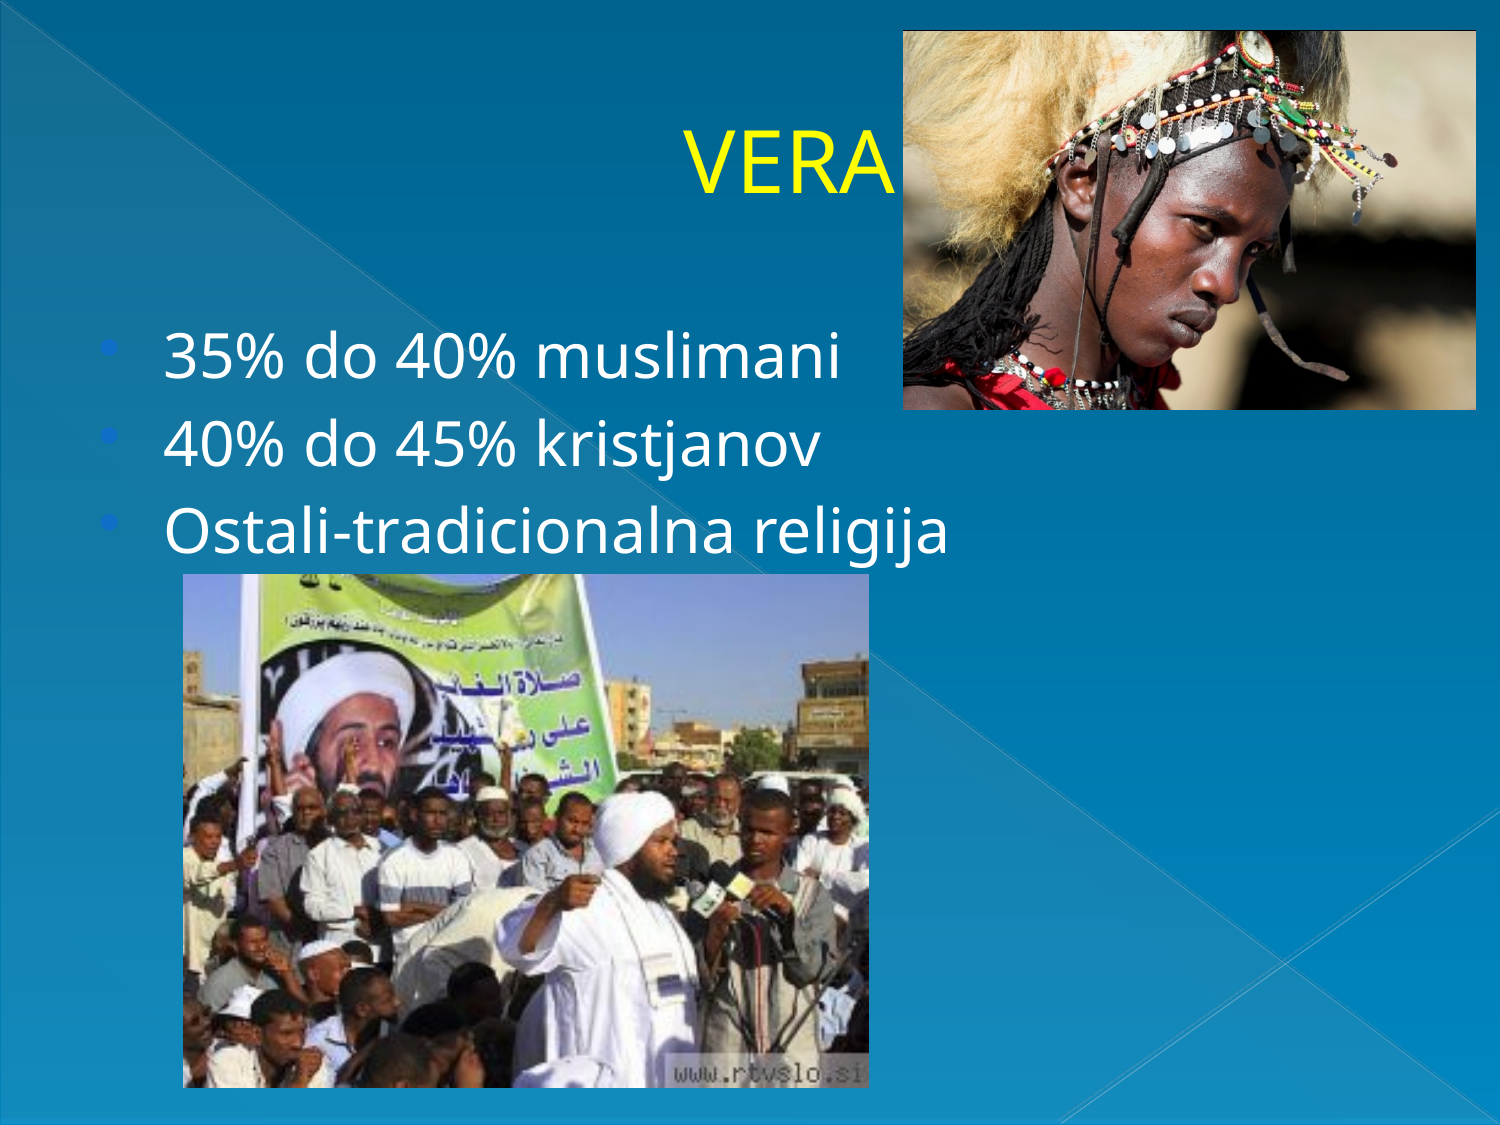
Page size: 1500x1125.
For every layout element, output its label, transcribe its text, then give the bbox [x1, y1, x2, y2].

picture [904, 31, 1475, 409]
picture [183, 574, 869, 1088]
list 35% do 40% muslimani 40% do 45% kristjanov Ostali-tradicionalna religija [75, 308, 1425, 1059]
title VERA [75, 43, 903, 274]
